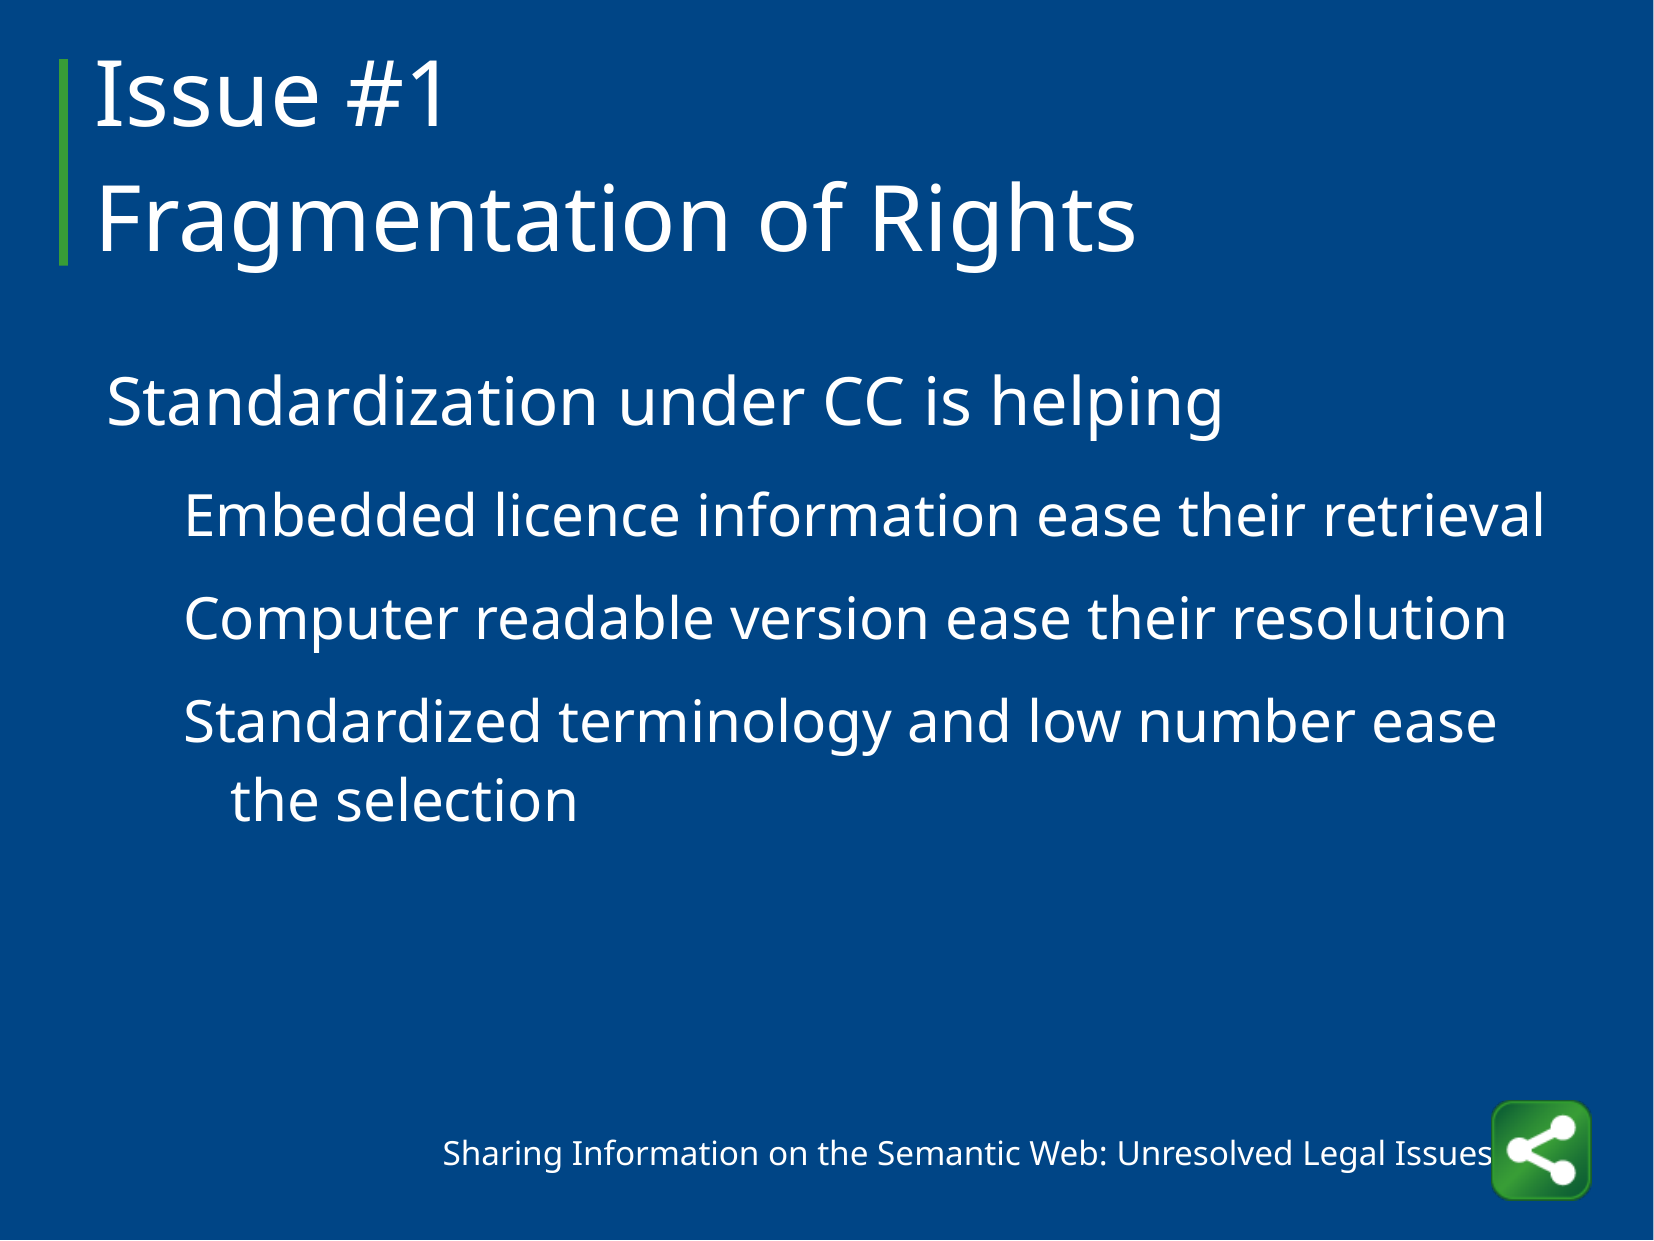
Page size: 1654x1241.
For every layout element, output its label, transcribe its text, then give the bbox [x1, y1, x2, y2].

picture [1491, 1100, 1592, 1201]
list Standardization under CC is helping Embedded licence information ease their retrieval Computer readable version ease their resolution Standardized terminology and low number ease the selection [88, 354, 1577, 1078]
title Issue #1 Fragmentation of Rights [94, 41, 1577, 265]
